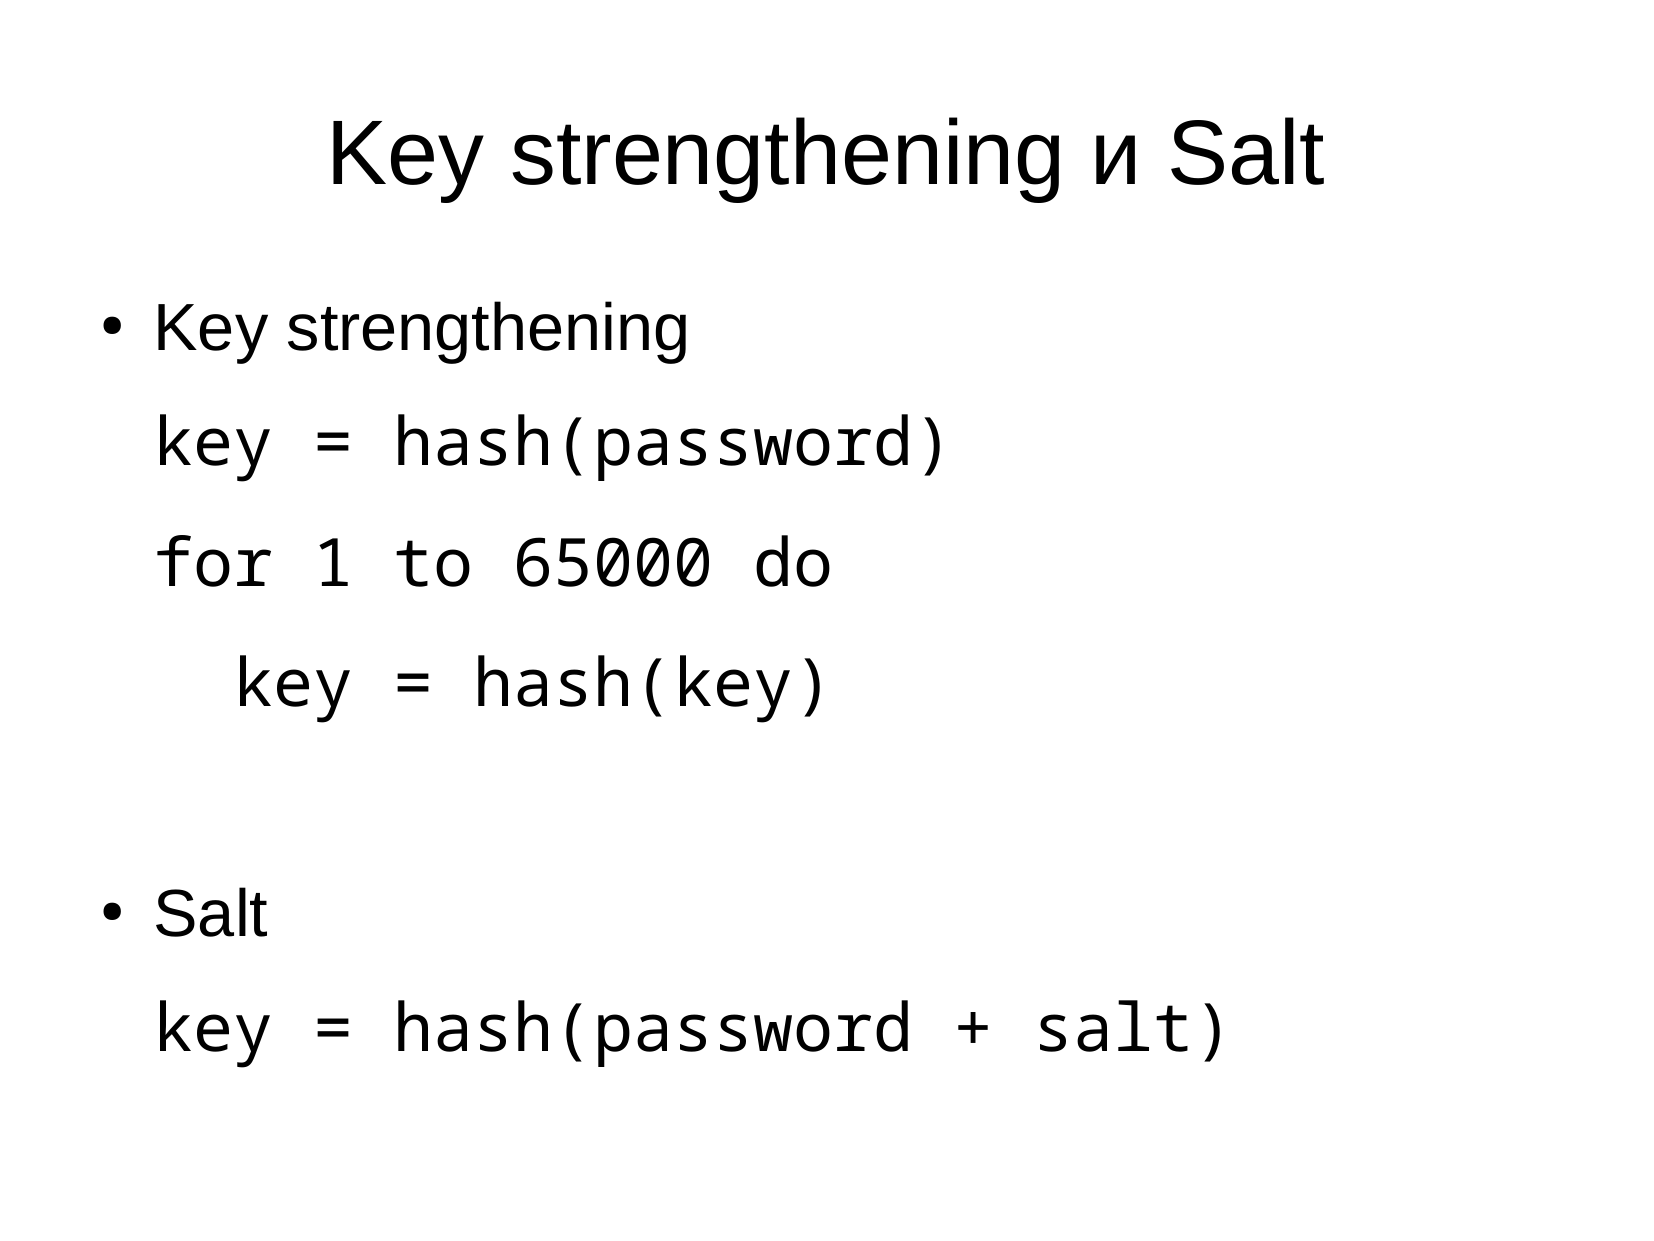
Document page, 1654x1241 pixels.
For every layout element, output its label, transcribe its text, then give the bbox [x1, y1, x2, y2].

list Key strengthening key = hash(password) for 1 to 65000 do key = hash(key) Salt key = hash(password + salt) [82, 290, 1571, 1109]
title Key strengthening и Salt [82, 56, 1571, 250]
